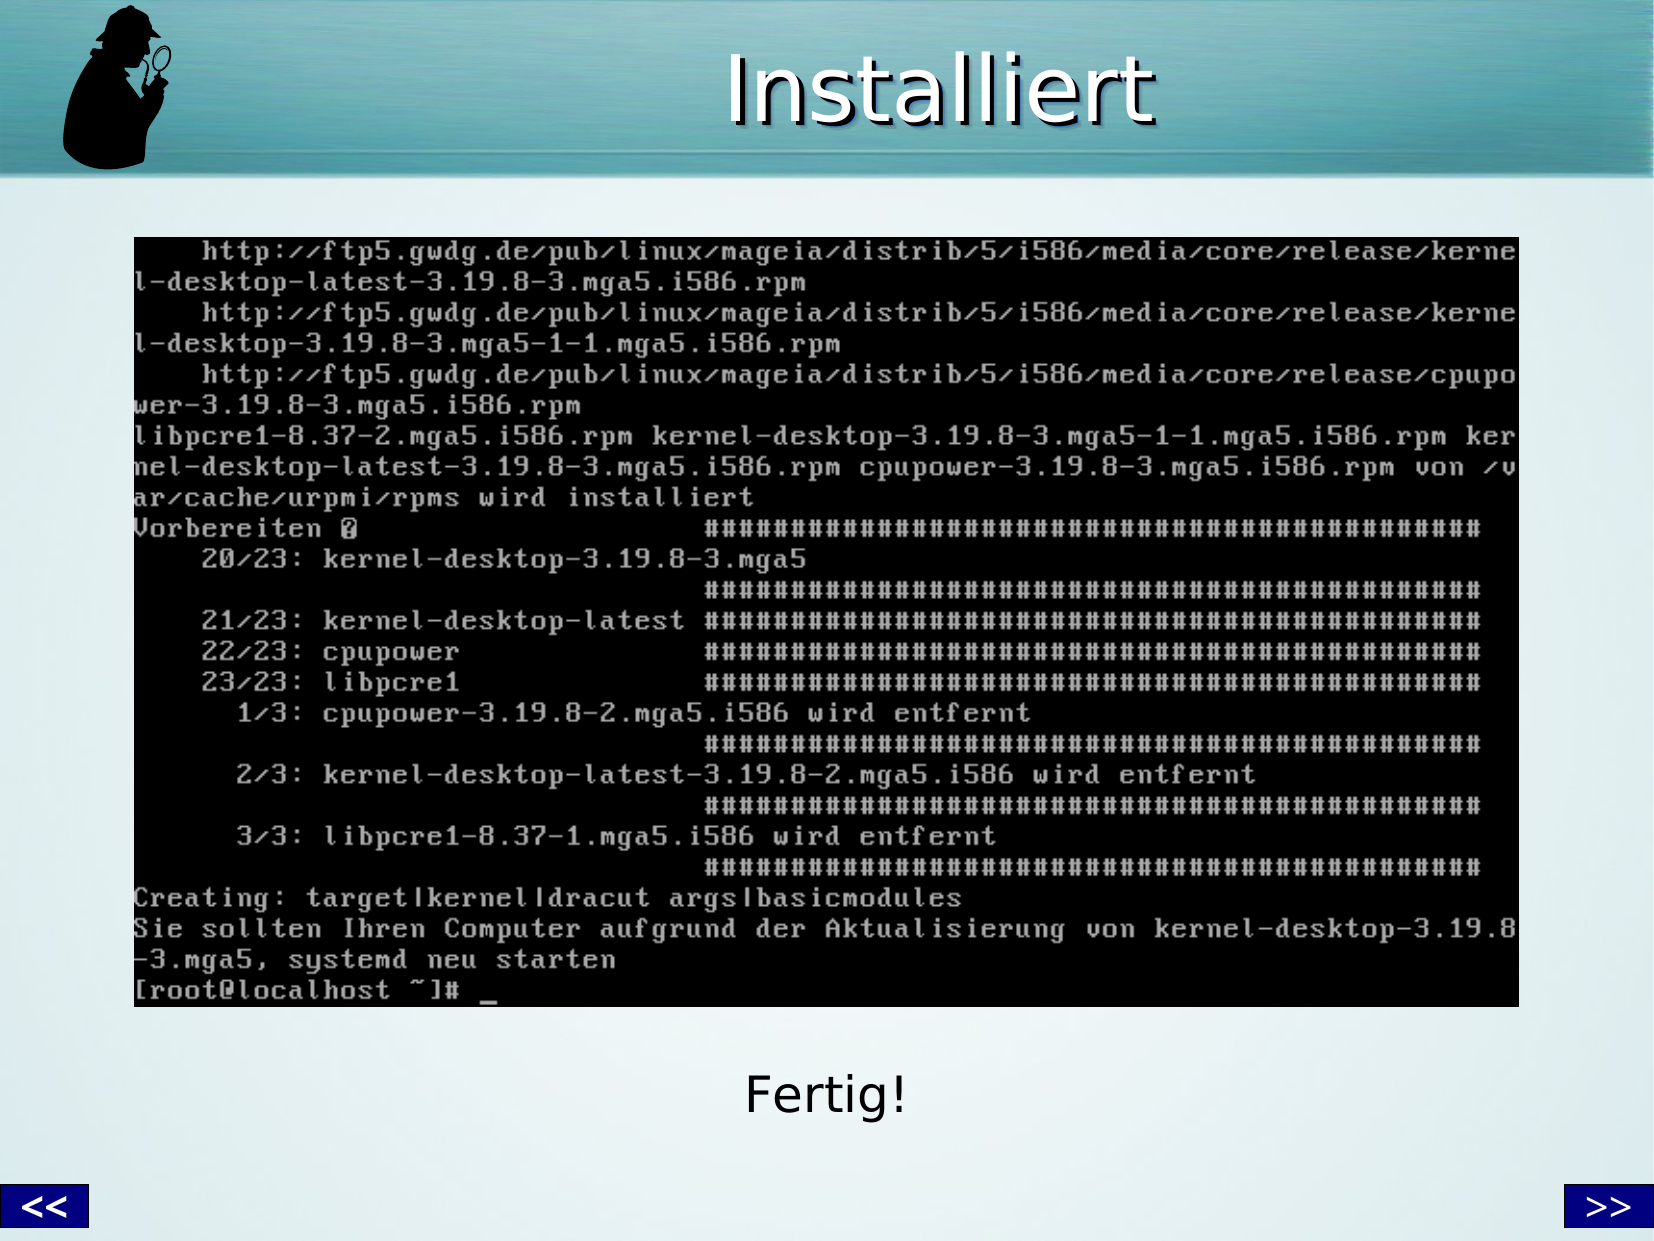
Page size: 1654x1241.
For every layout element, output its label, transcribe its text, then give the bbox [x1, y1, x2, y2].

text_box Fertig! [0, 1008, 1654, 1182]
picture [0, 0, 1654, 1008]
title Installiert [224, 2, 1654, 178]
picture [0, 1182, 1654, 1241]
